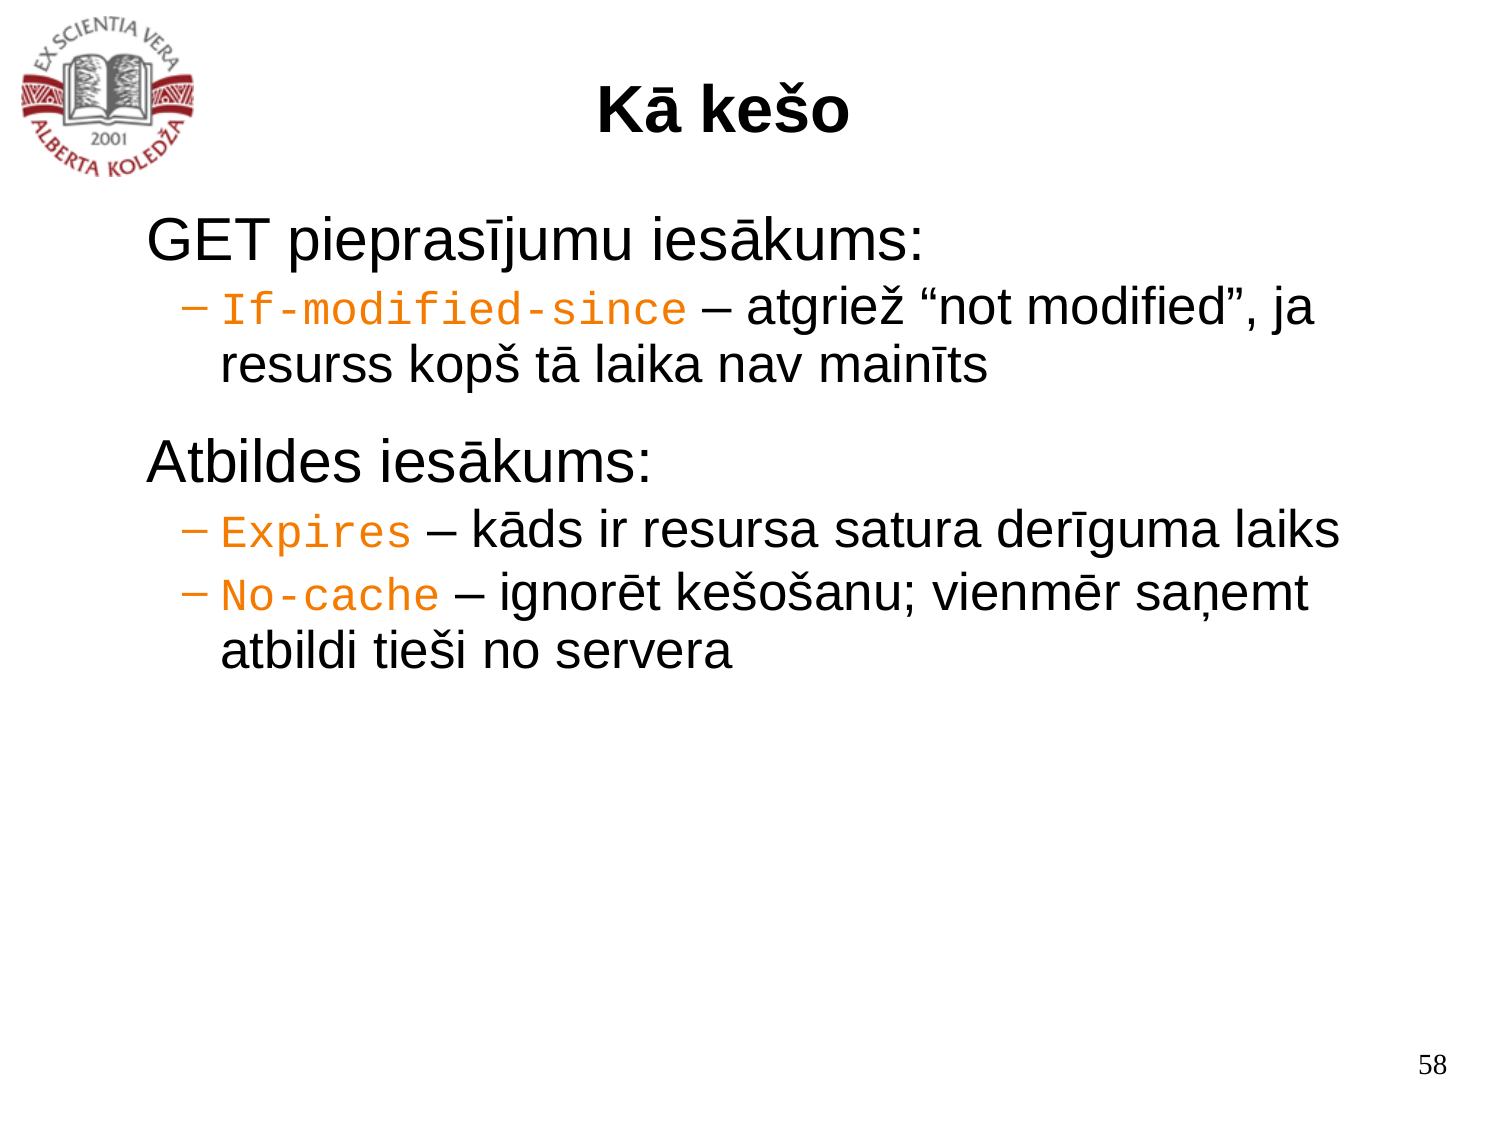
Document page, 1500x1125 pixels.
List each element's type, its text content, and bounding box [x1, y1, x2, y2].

list GET pieprasījumu iesākums: If-modified-since – atgriež “not modified”, ja resurss kopš tā laika nav mainīts Atbildes iesākums: Expires – kāds ir resursa satura derīguma laiks No-cache – ignorēt kešošanu; vienmēr saņemt atbildi tieši no servera [74, 200, 1463, 1101]
title Kā kešo [50, 37, 1374, 176]
picture [21, 16, 194, 177]
